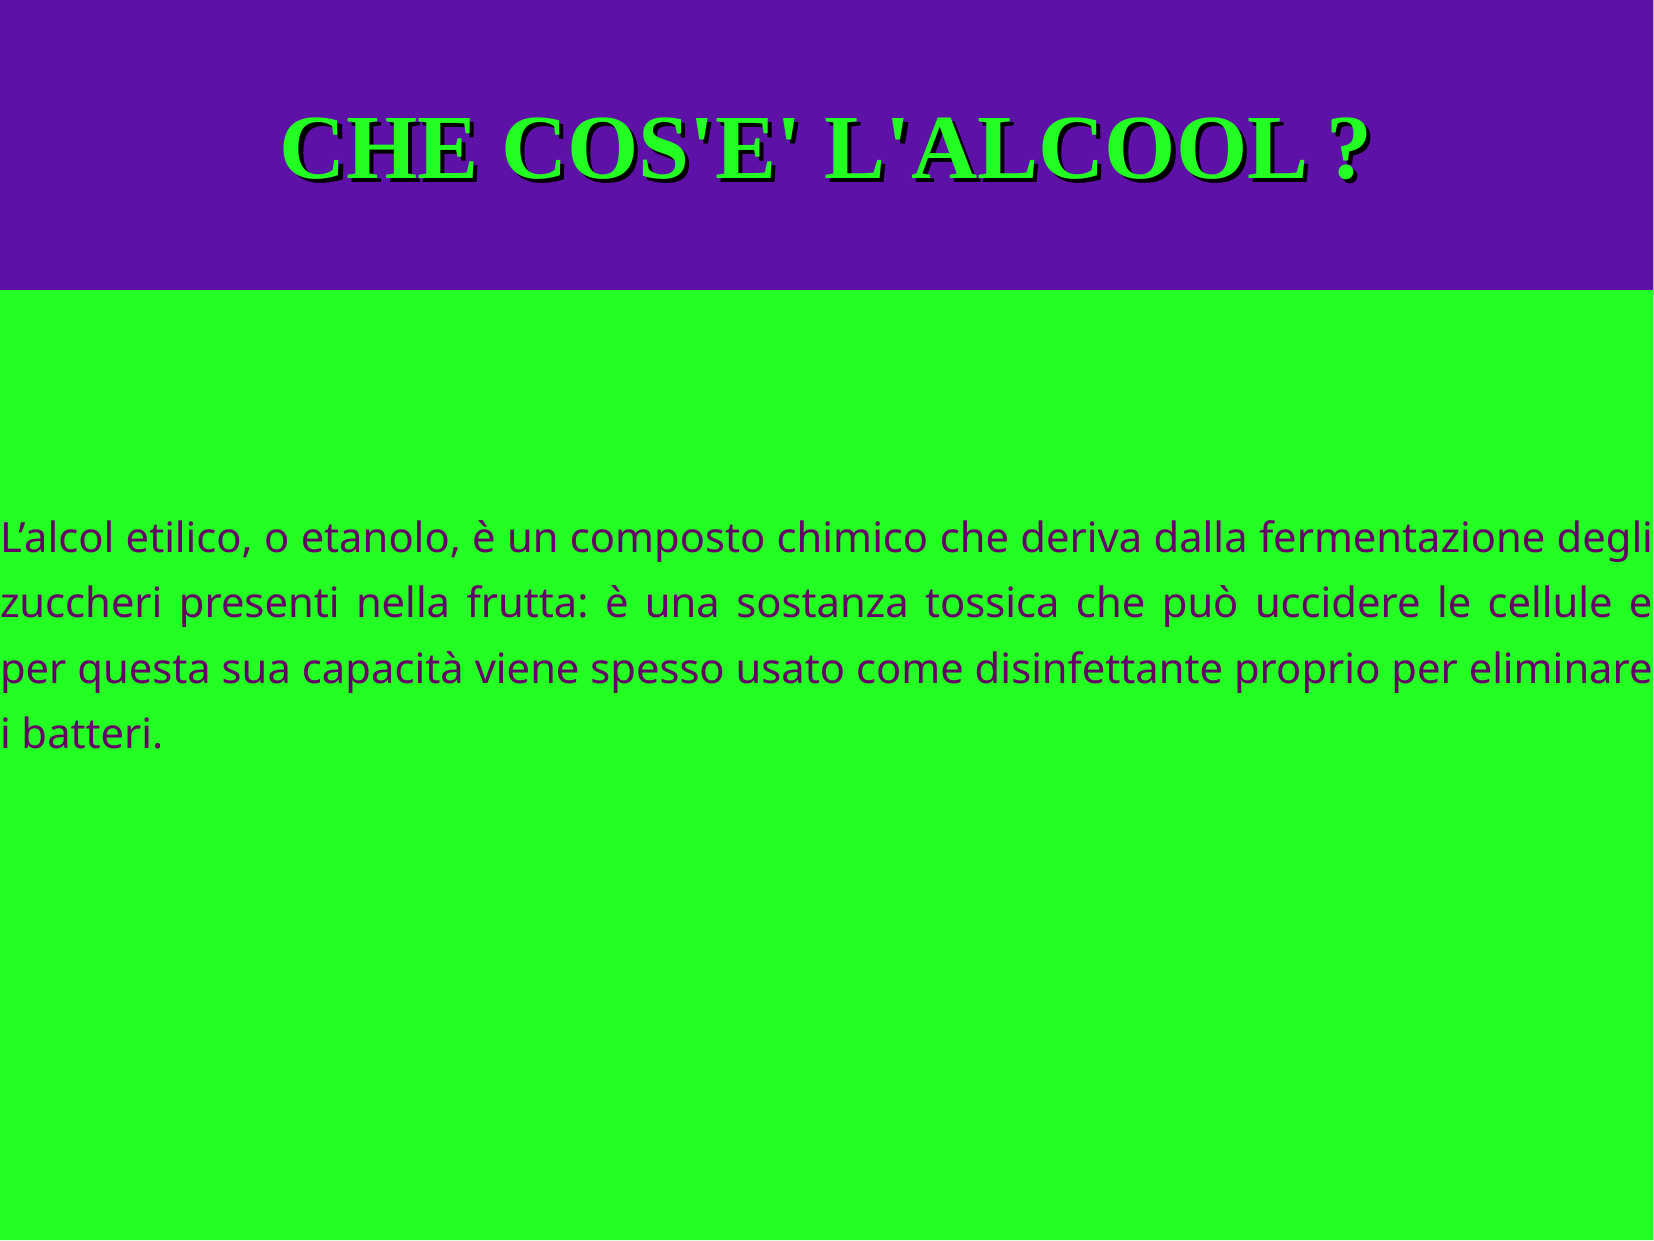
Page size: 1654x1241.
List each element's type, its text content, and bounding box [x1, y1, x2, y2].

title CHE COS'E' L'ALCOOL ? [0, 0, 1654, 290]
list L’alcol etilico, o etanolo, è un composto chimico che deriva dalla fermentazione degli zuccheri presenti nella frutta: è una sostanza tossica che può uccidere le cellule e per questa sua capacità viene spesso usato come disinfettante proprio per eliminare i batteri. [0, 290, 1654, 1241]
